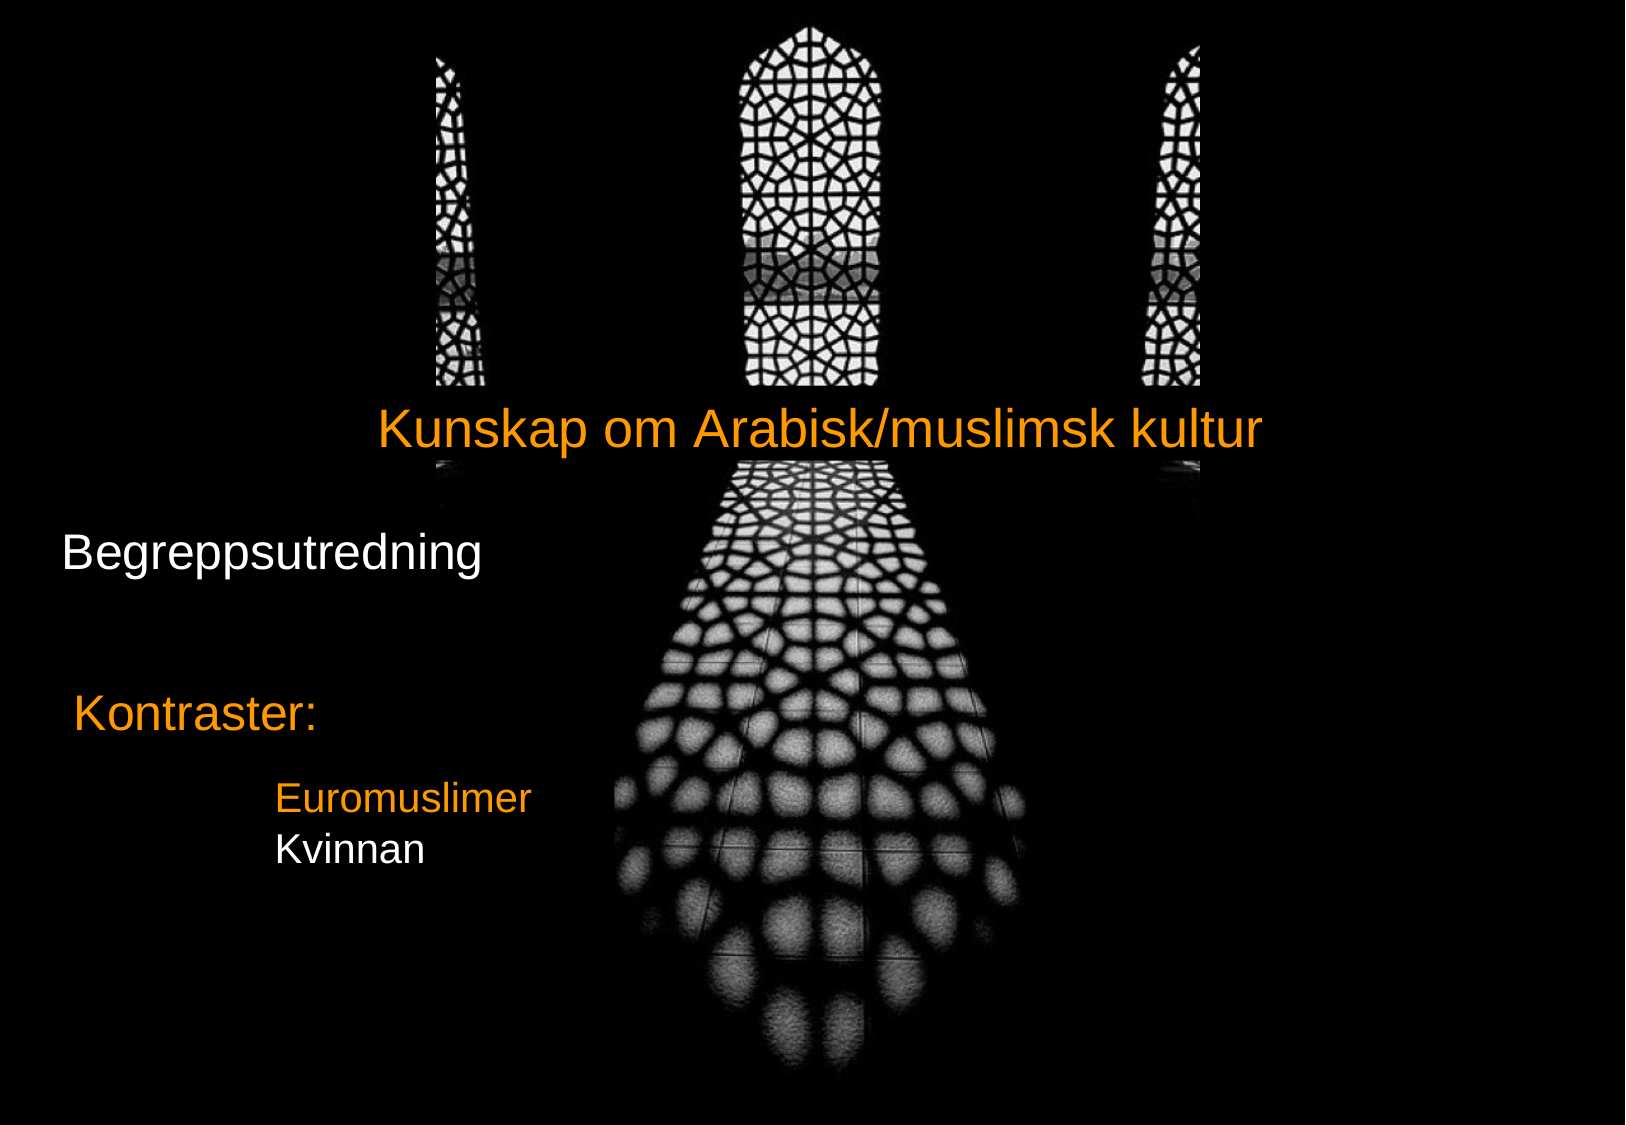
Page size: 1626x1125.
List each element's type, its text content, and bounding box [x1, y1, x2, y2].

text_box Kvinnan [259, 814, 615, 934]
text_box Kontraster: [59, 673, 343, 749]
text_box Begreppsutredning [47, 507, 555, 583]
text_box Euromuslimer [259, 763, 615, 814]
picture [436, 3, 1200, 385]
picture [436, 461, 1200, 1125]
text_box Kunskap om Arabisk/muslimsk kultur [342, 385, 1300, 461]
